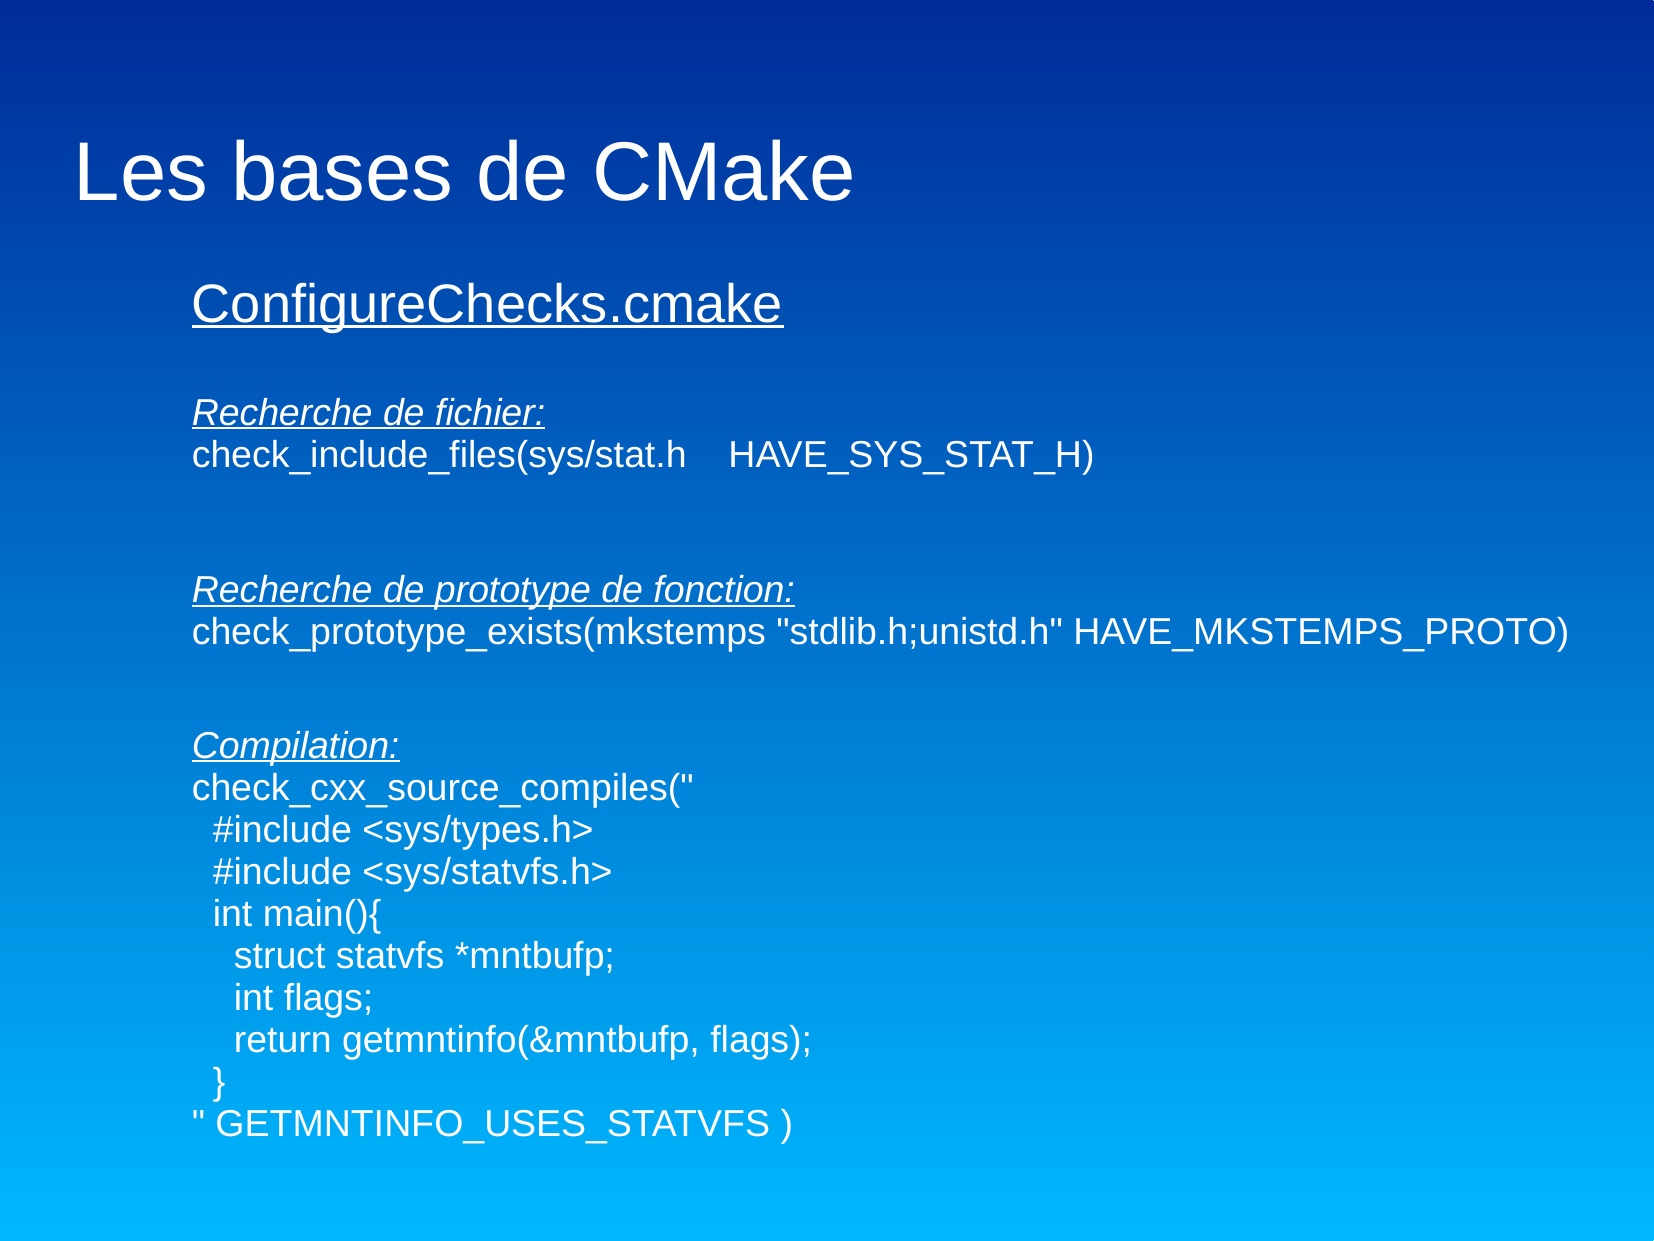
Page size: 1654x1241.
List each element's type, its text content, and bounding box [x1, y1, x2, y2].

text_box Recherche de prototype de fonction: check_prototype_exists(mkstemps "stdlib.h;unistd.h" HAVE_MKSTEMPS_PROTO) [177, 561, 1595, 660]
text_box ConfigureChecks.cmake [177, 265, 1182, 342]
text_box Les bases de CMake [59, 118, 945, 226]
text_box Recherche de fichier: check_include_files(sys/stat.h HAVE_SYS_STAT_H) [177, 383, 1211, 525]
text_box Compilation: check_cxx_source_compiles(" #include <sys/types.h> #include <sys/statvfs.h> int main(){ struct statvfs *mntbufp; int flags; return getmntinfo(&mntbufp, flags); } " GETMNTINFO_USES_STATVFS ) [177, 716, 1388, 1152]
